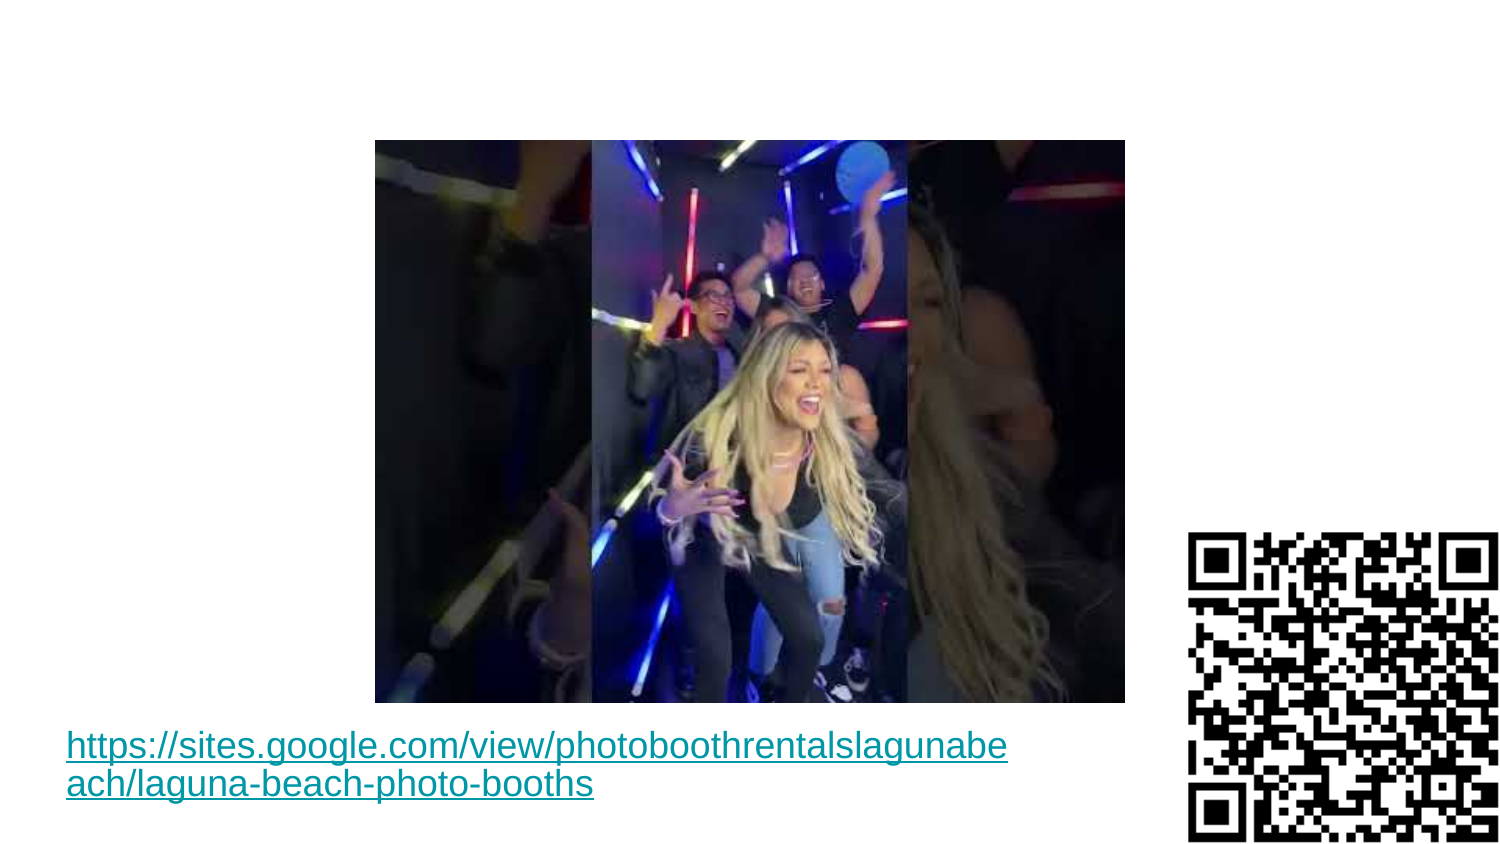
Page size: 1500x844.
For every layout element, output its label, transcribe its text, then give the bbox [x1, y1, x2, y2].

picture [1187, 531, 1500, 844]
list https://sites.google.com/view/photoboothrentalslagunabeach/laguna-beach-photo-booths [51, 694, 1036, 794]
picture [375, 140, 1125, 704]
